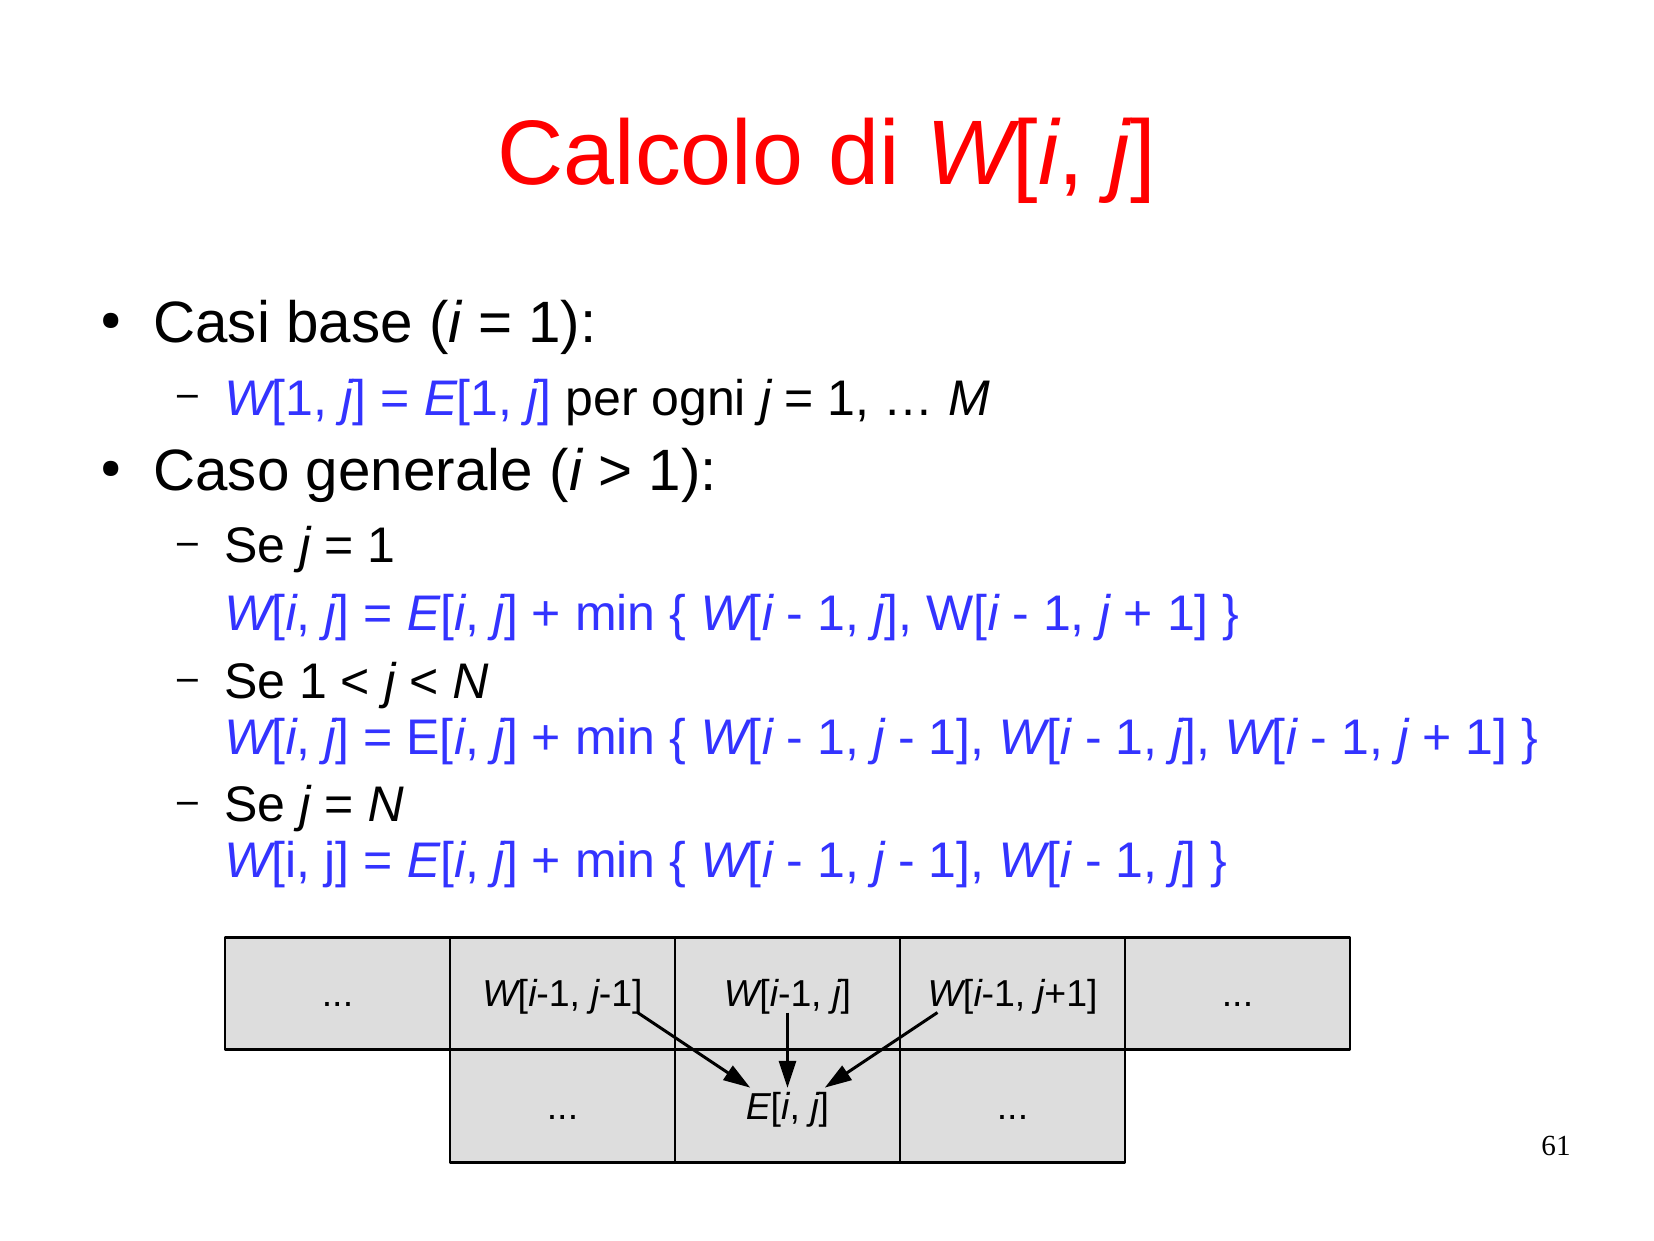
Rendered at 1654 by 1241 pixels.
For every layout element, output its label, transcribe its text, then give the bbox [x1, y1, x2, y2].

text_box ... [900, 1049, 1126, 1163]
text_box W[i-1, j-1] [451, 937, 675, 1049]
text_box E[i, j] [676, 1049, 900, 1163]
text_box W[i-1, j+1] [900, 937, 1125, 1049]
text_box ... [225, 937, 451, 1050]
title Calcolo di W[i, j] [82, 49, 1571, 257]
text_box ... [450, 1049, 676, 1163]
text_box ... [1125, 937, 1351, 1050]
list Casi base (i = 1): W[1, j] = E[1, j] per ogni j = 1, … M Caso generale (i > 1): Se j = 1 W[i, j] = E[i, j] + min { W[i - 1, j], W[i - 1, j + 1] } Se 1 < j < N W[i, j] = E[i, j] + min { W[i - 1, j - 1], W[i - 1, j], W[i - 1, j + 1] } Se j = N W[i, j] = E[i, j] + min { W[i - 1, j - 1], W[i - 1, j] } [82, 290, 1571, 1109]
text_box W[i-1, j] [675, 937, 900, 1049]
